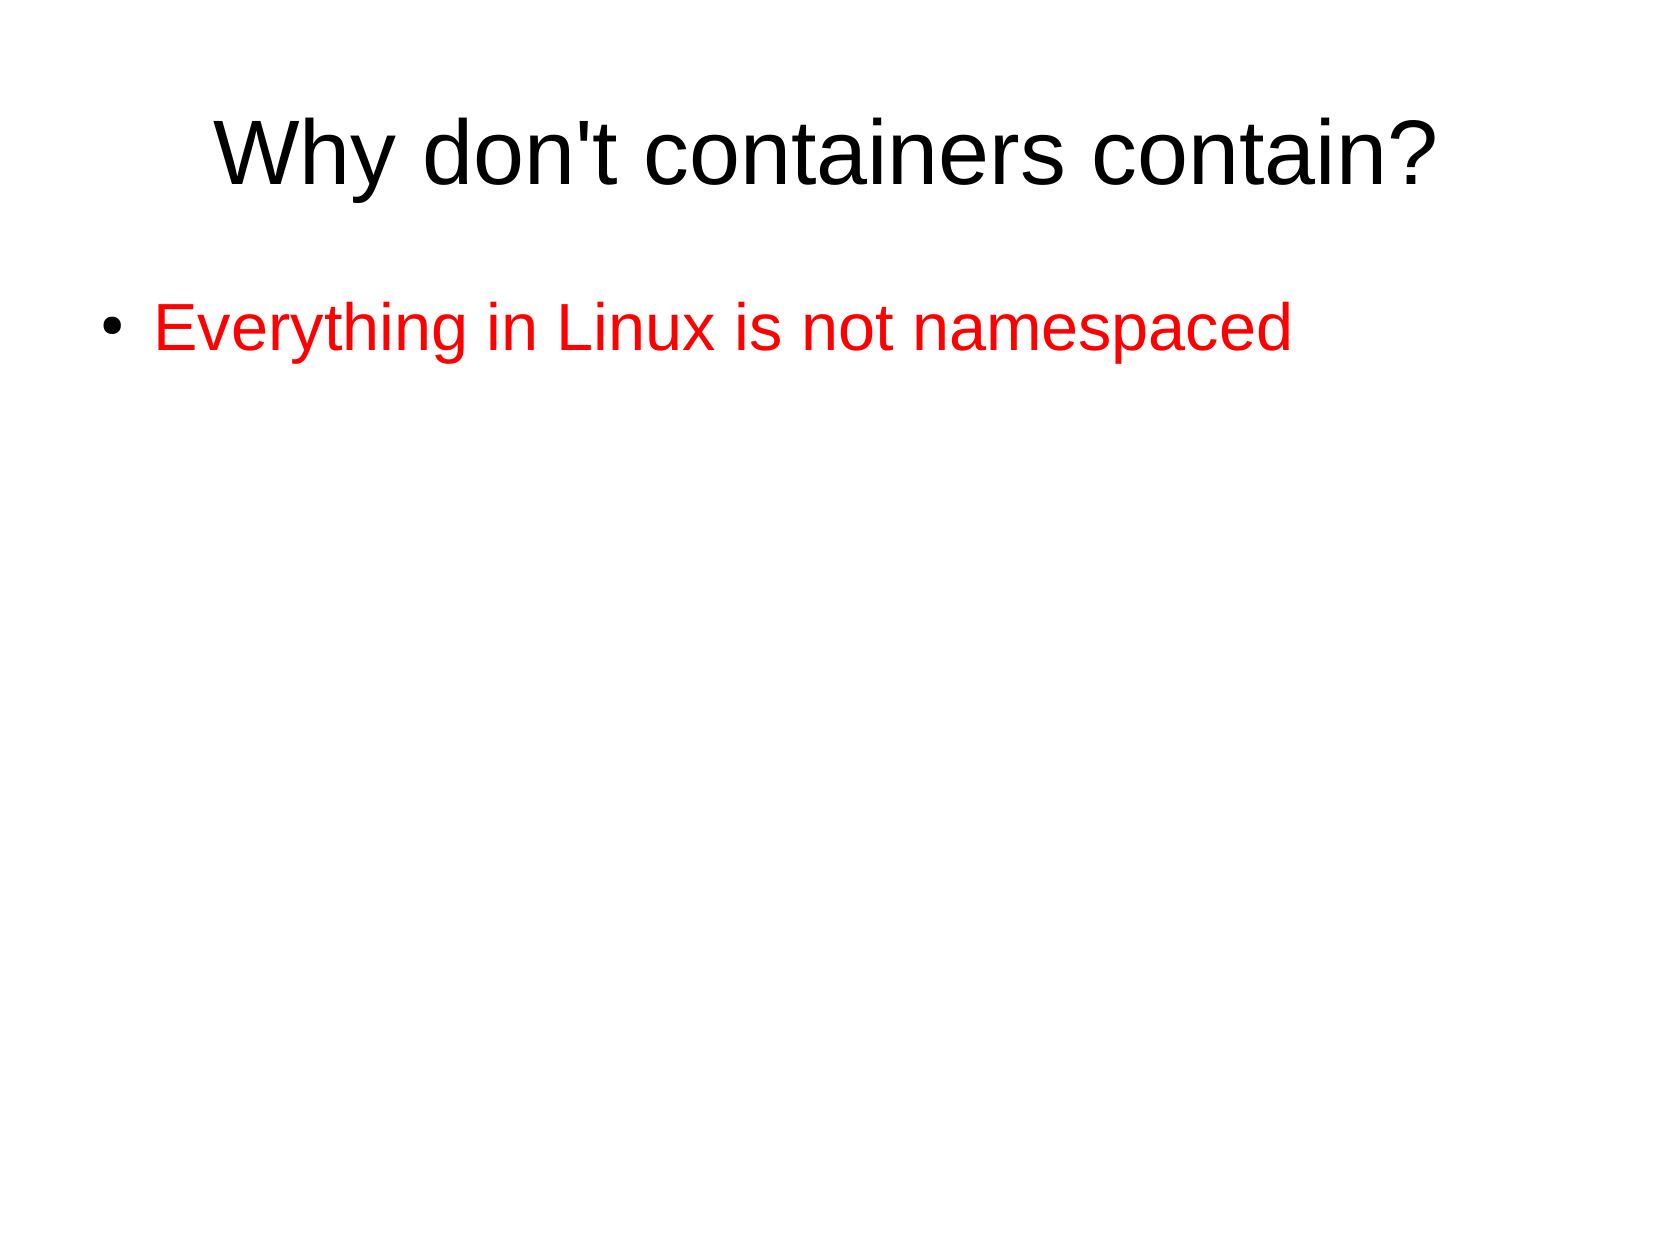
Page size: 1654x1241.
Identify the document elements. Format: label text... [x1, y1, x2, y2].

title Why don't containers contain? [82, 49, 1571, 257]
list Everything in Linux is not namespaced [82, 290, 1571, 1010]
